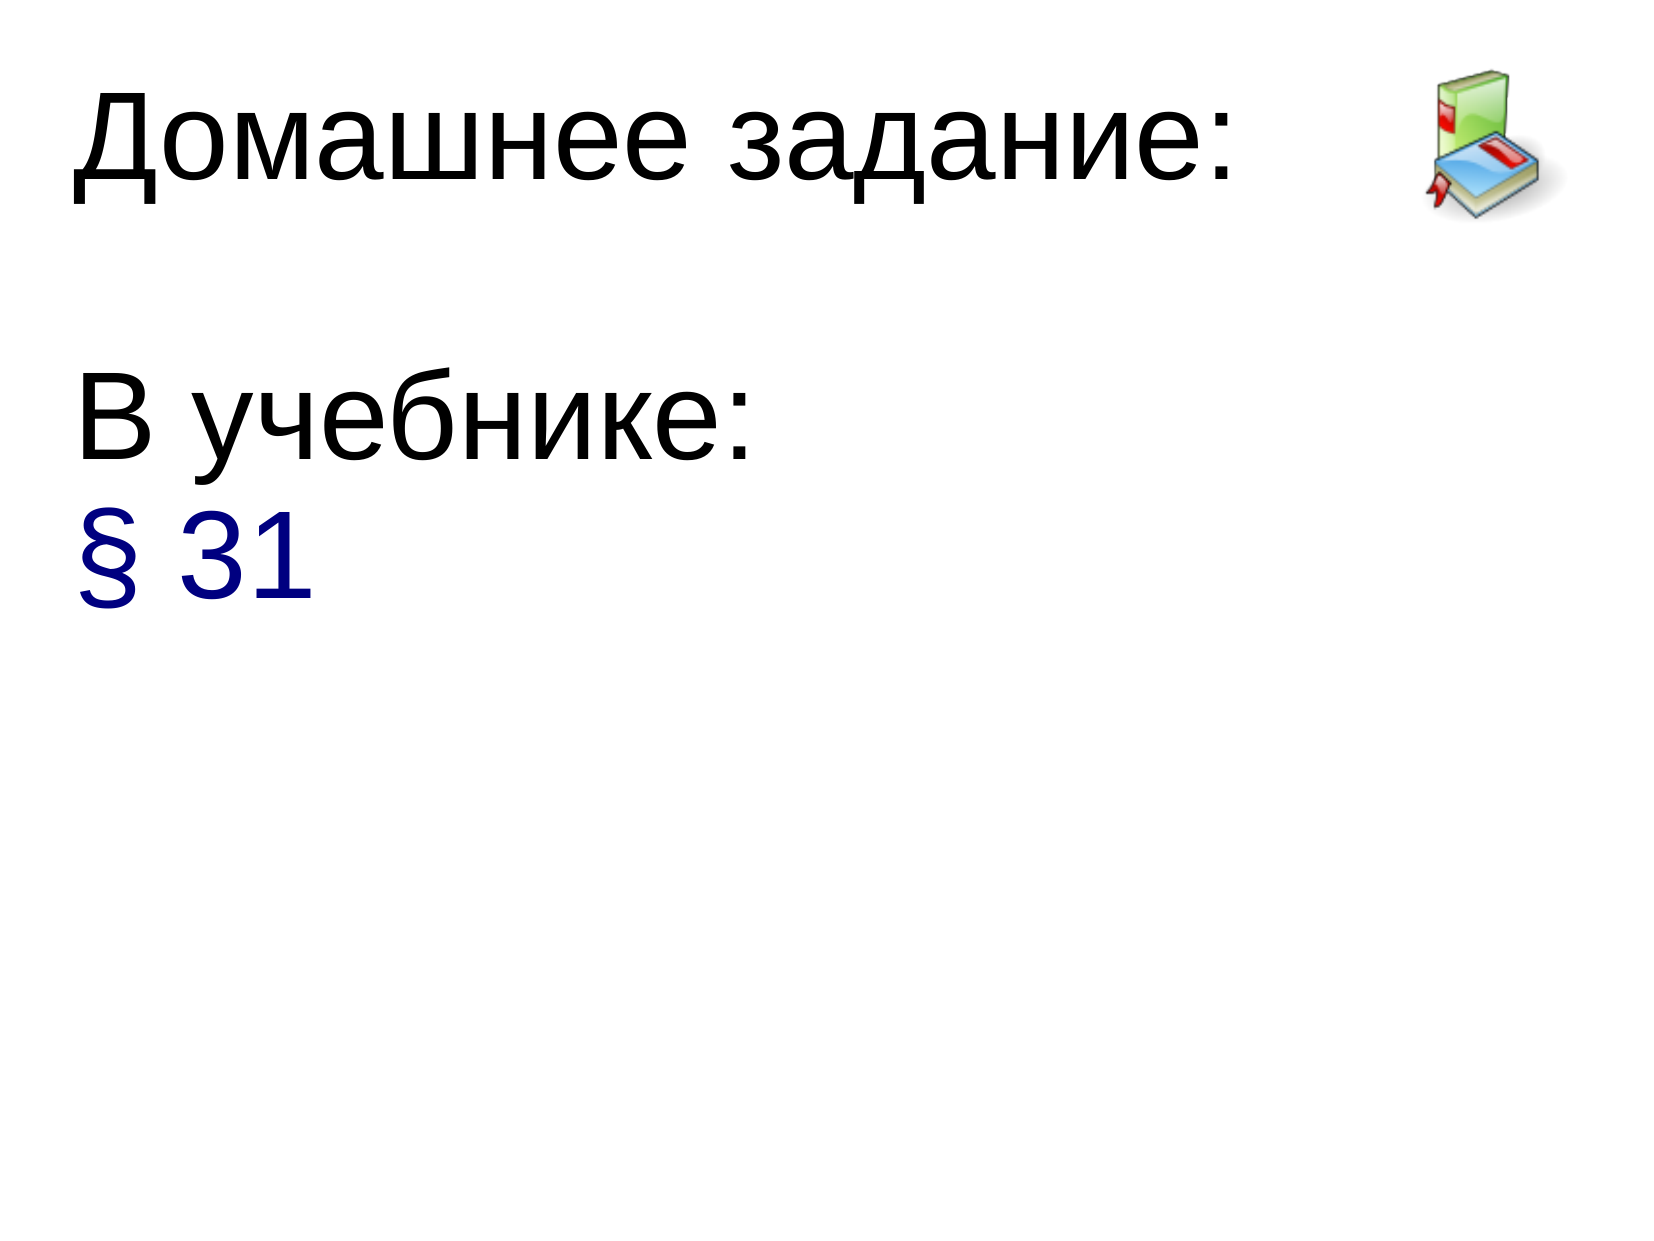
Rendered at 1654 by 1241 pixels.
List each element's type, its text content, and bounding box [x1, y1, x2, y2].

picture [1417, 58, 1572, 237]
text_box Домашнее задание: В учебнике: § 31 [59, 59, 1595, 820]
